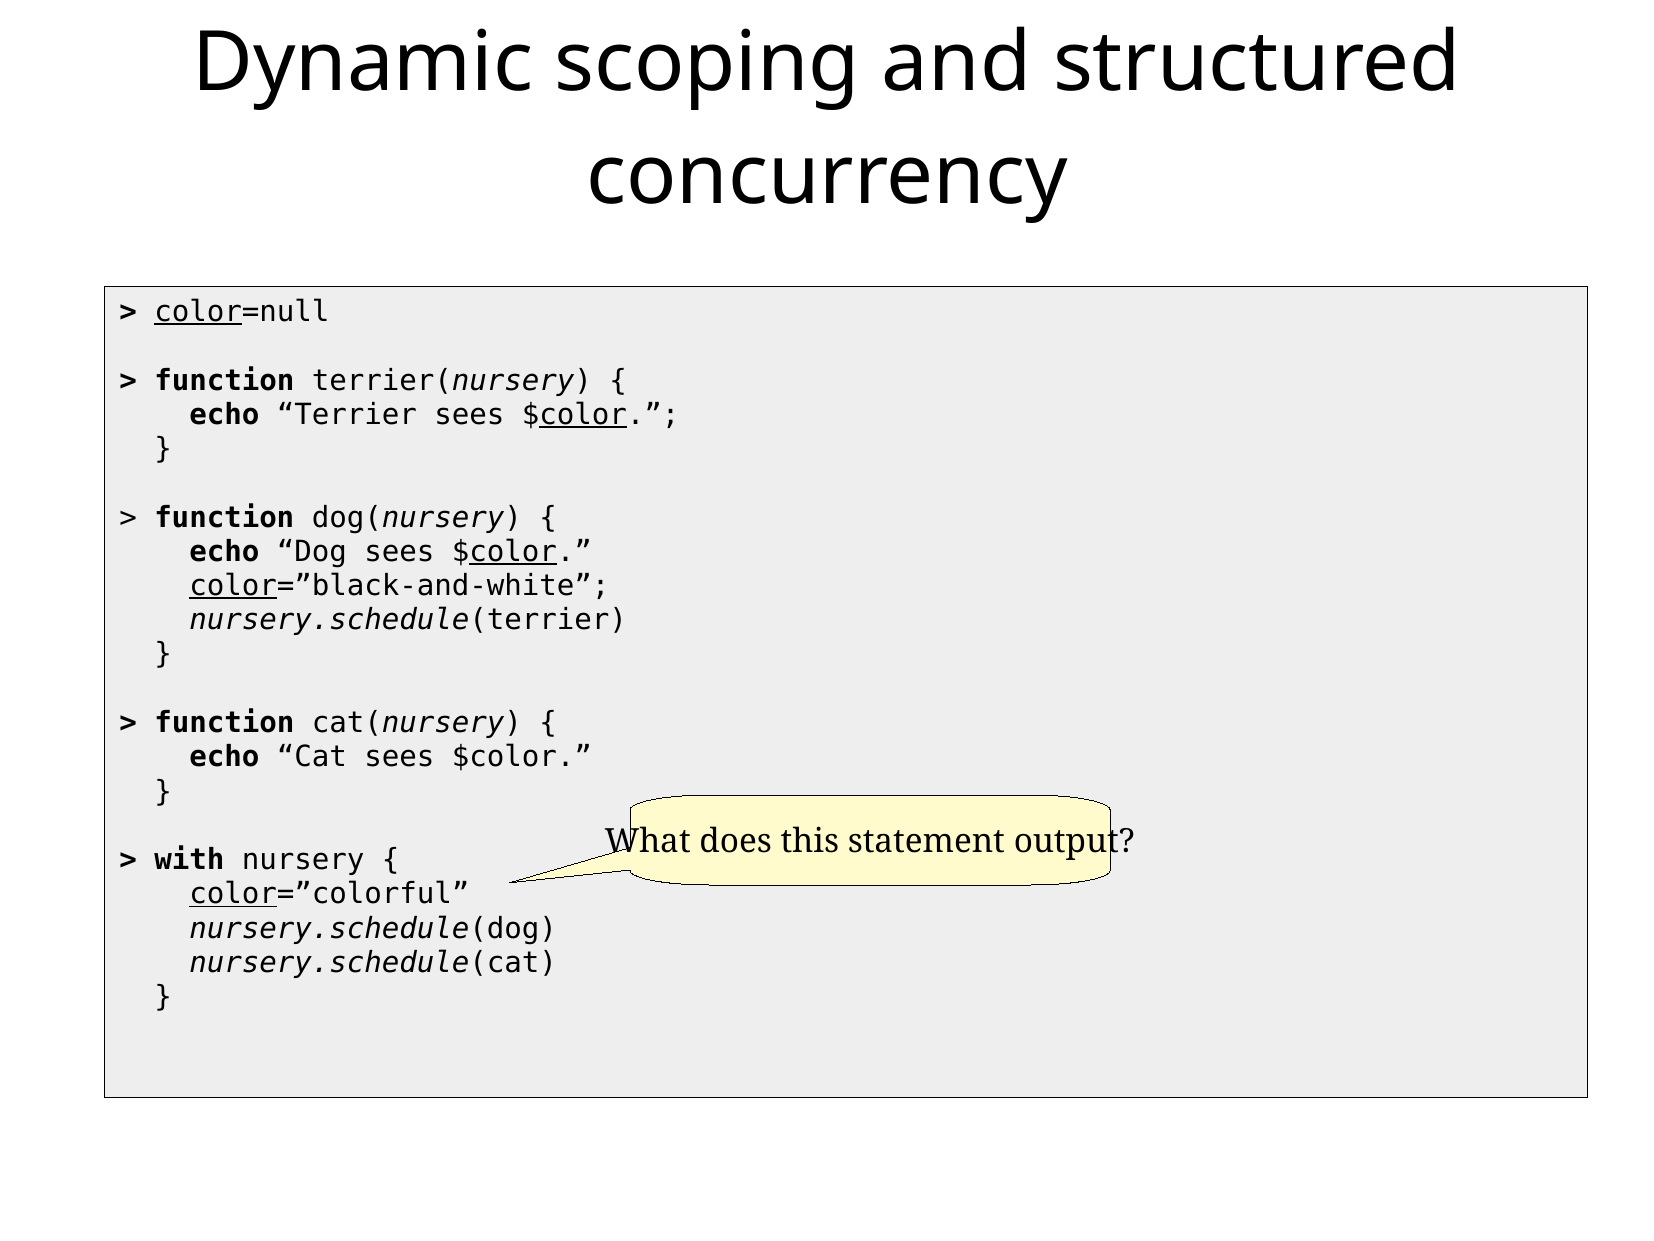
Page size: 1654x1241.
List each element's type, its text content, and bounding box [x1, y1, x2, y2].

text_box > color=null > function terrier(nursery) { echo “Terrier sees $color.”; } > function dog(nursery) { echo “Dog sees $color.” color=”black-and-white”; nursery.schedule(terrier) } > function cat(nursery) { echo “Cat sees $color.” } > with nursery { color=”colorful” nursery.schedule(dog) nursery.schedule(cat) } [104, 286, 1588, 1098]
title Dynamic scoping and structured concurrency [83, 49, 1572, 181]
text_box What does this statement output? [509, 795, 1111, 886]
